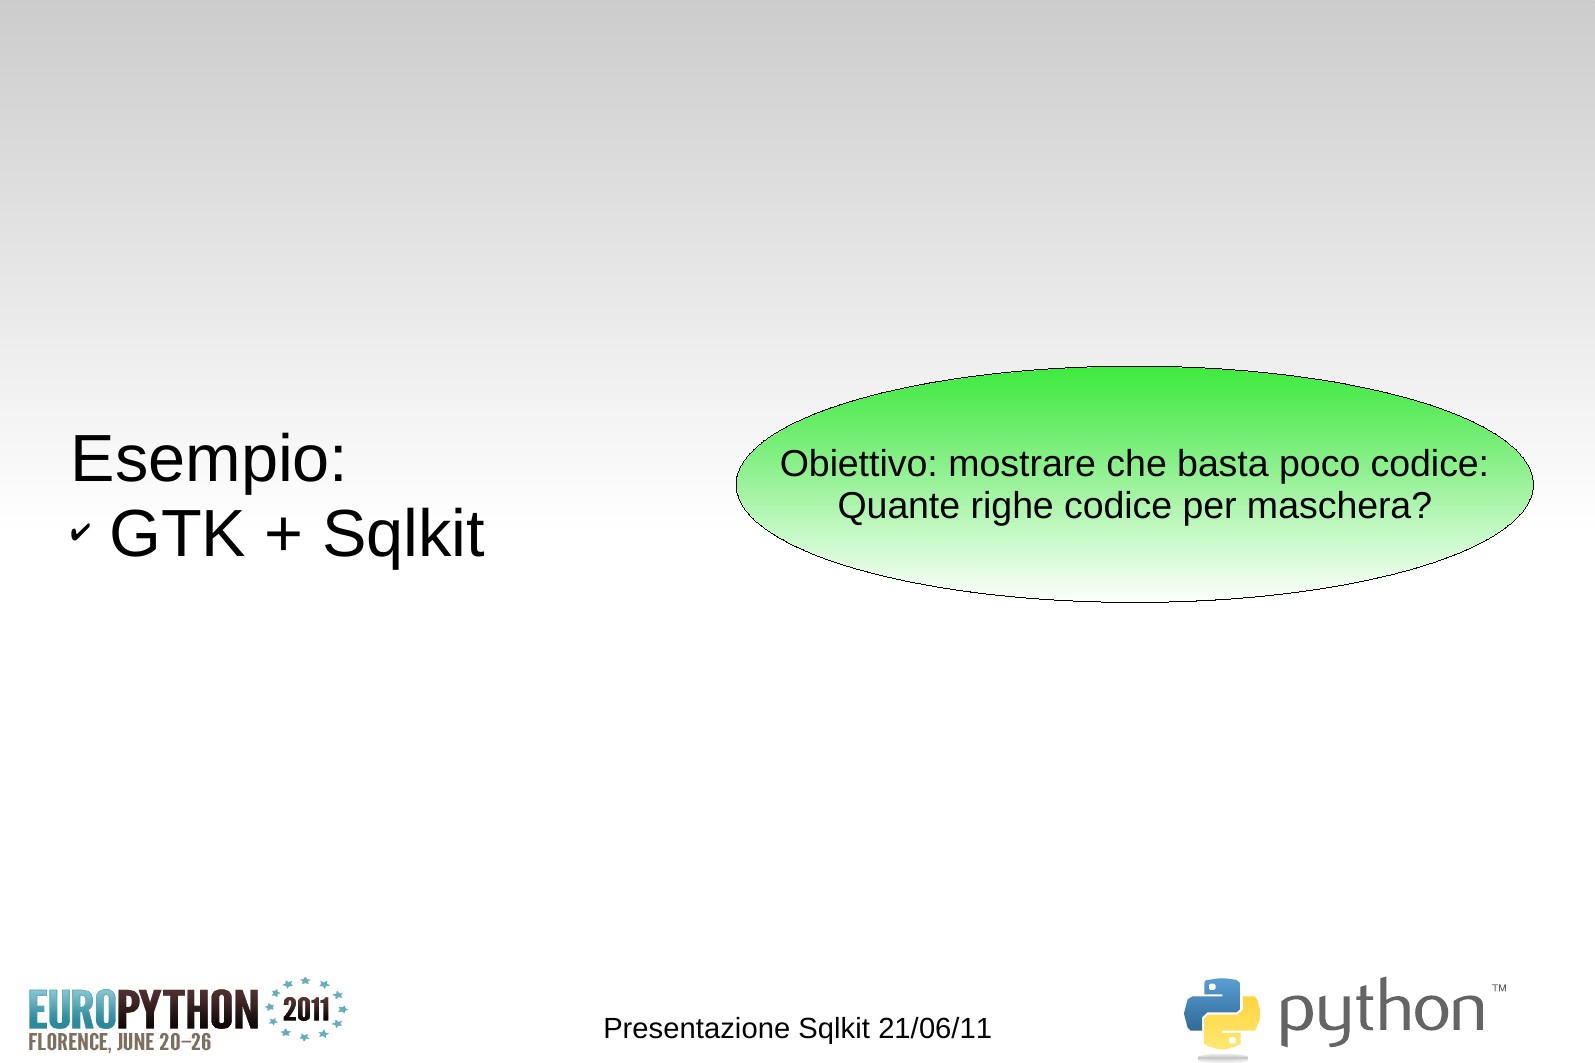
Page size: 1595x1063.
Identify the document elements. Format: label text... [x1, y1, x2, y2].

subtitle Esempio: GTK + Sqlkit [70, 47, 1506, 945]
text_box Obiettivo: mostrare che basta poco codice: Quante righe codice per maschera? [736, 366, 1534, 603]
picture [29, 974, 355, 1058]
